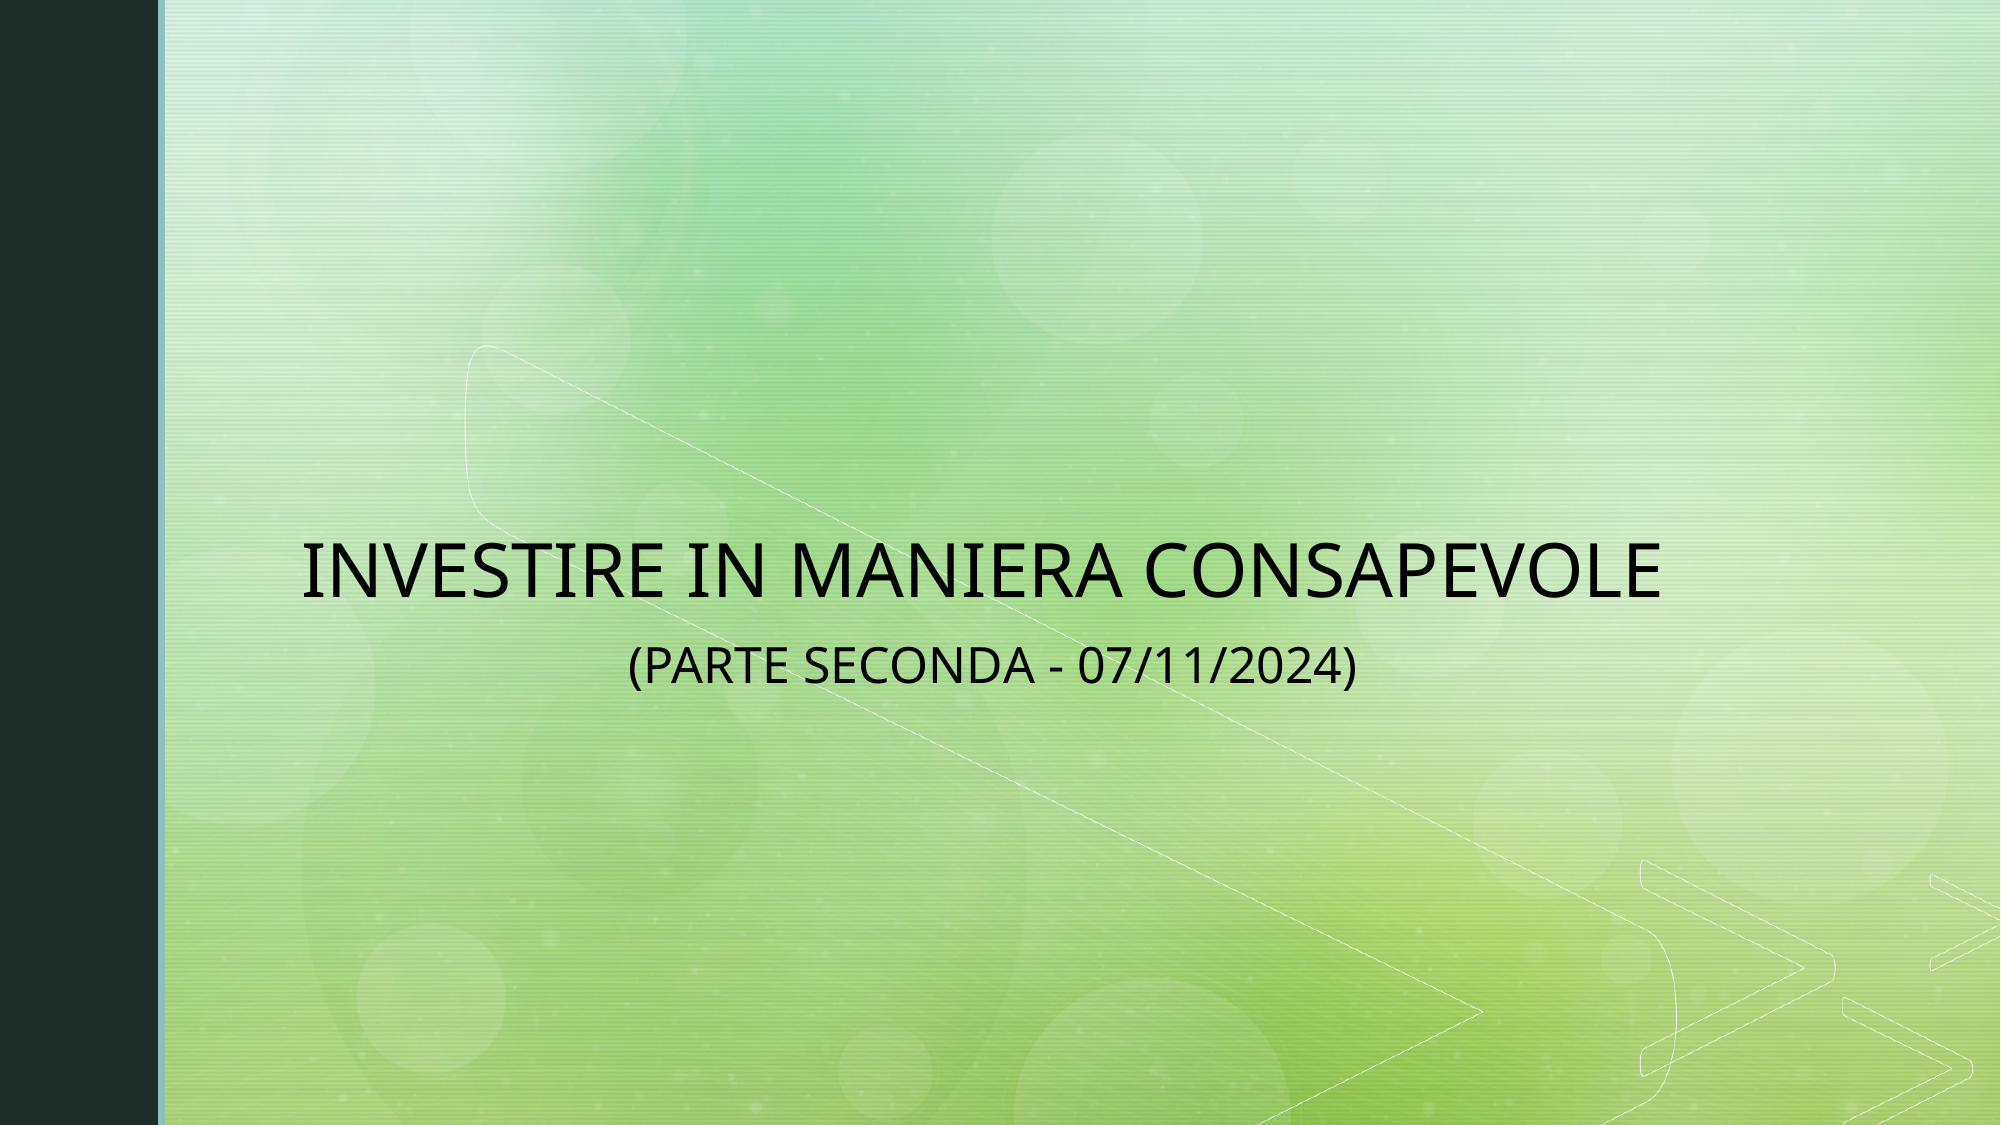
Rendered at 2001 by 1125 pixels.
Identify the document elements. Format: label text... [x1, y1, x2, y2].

text_box INVESTIRE IN MANIERA CONSAPEVOLE (PARTE SECONDA - 07/11/2024) [141, 509, 1846, 700]
